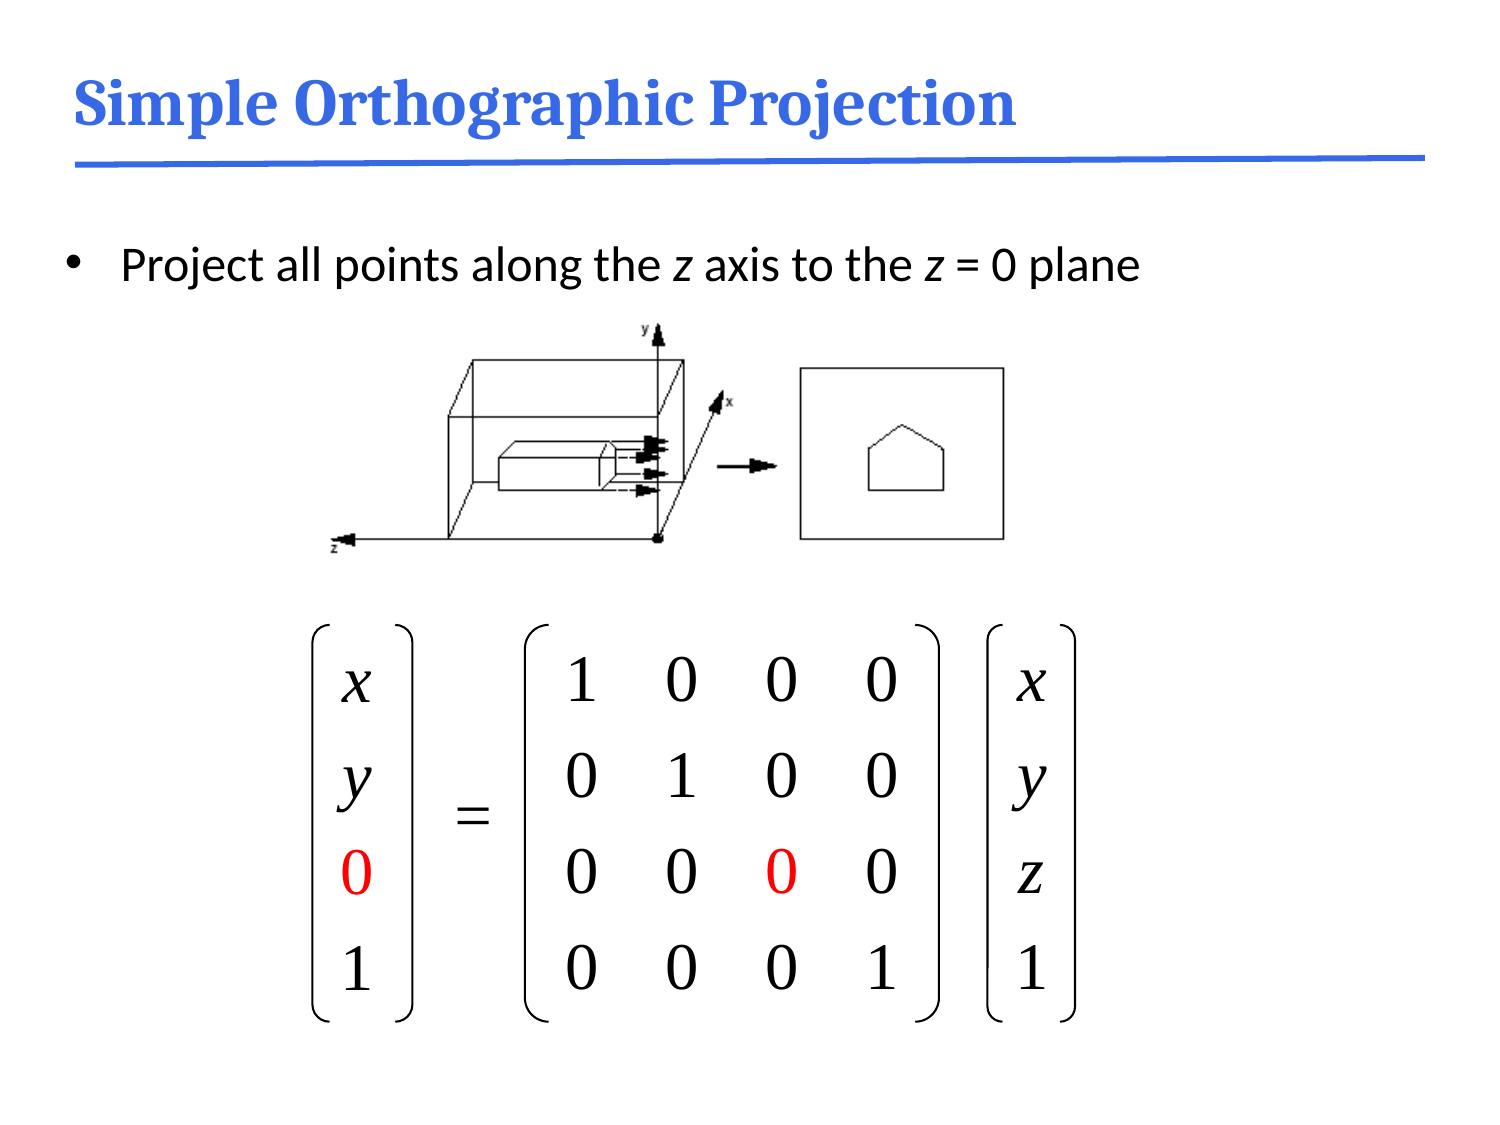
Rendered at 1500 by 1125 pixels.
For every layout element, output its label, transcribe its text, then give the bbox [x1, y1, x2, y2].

text_box 0 1 0 0 [638, 634, 725, 1003]
picture [276, 296, 1024, 563]
text_box = [449, 771, 500, 852]
text_box 1 0 0 0 [538, 634, 625, 1003]
text_box x y z 1 [989, 634, 1073, 1003]
text_box x y 0 1 [313, 635, 400, 1005]
text_box Project all points along the z axis to the z = 0 plane [64, 231, 1416, 975]
text_box 0 0 0 0 [739, 634, 825, 1003]
text_box 0 0 0 1 [838, 634, 925, 1003]
title Simple Orthographic Projection [75, 9, 1351, 198]
